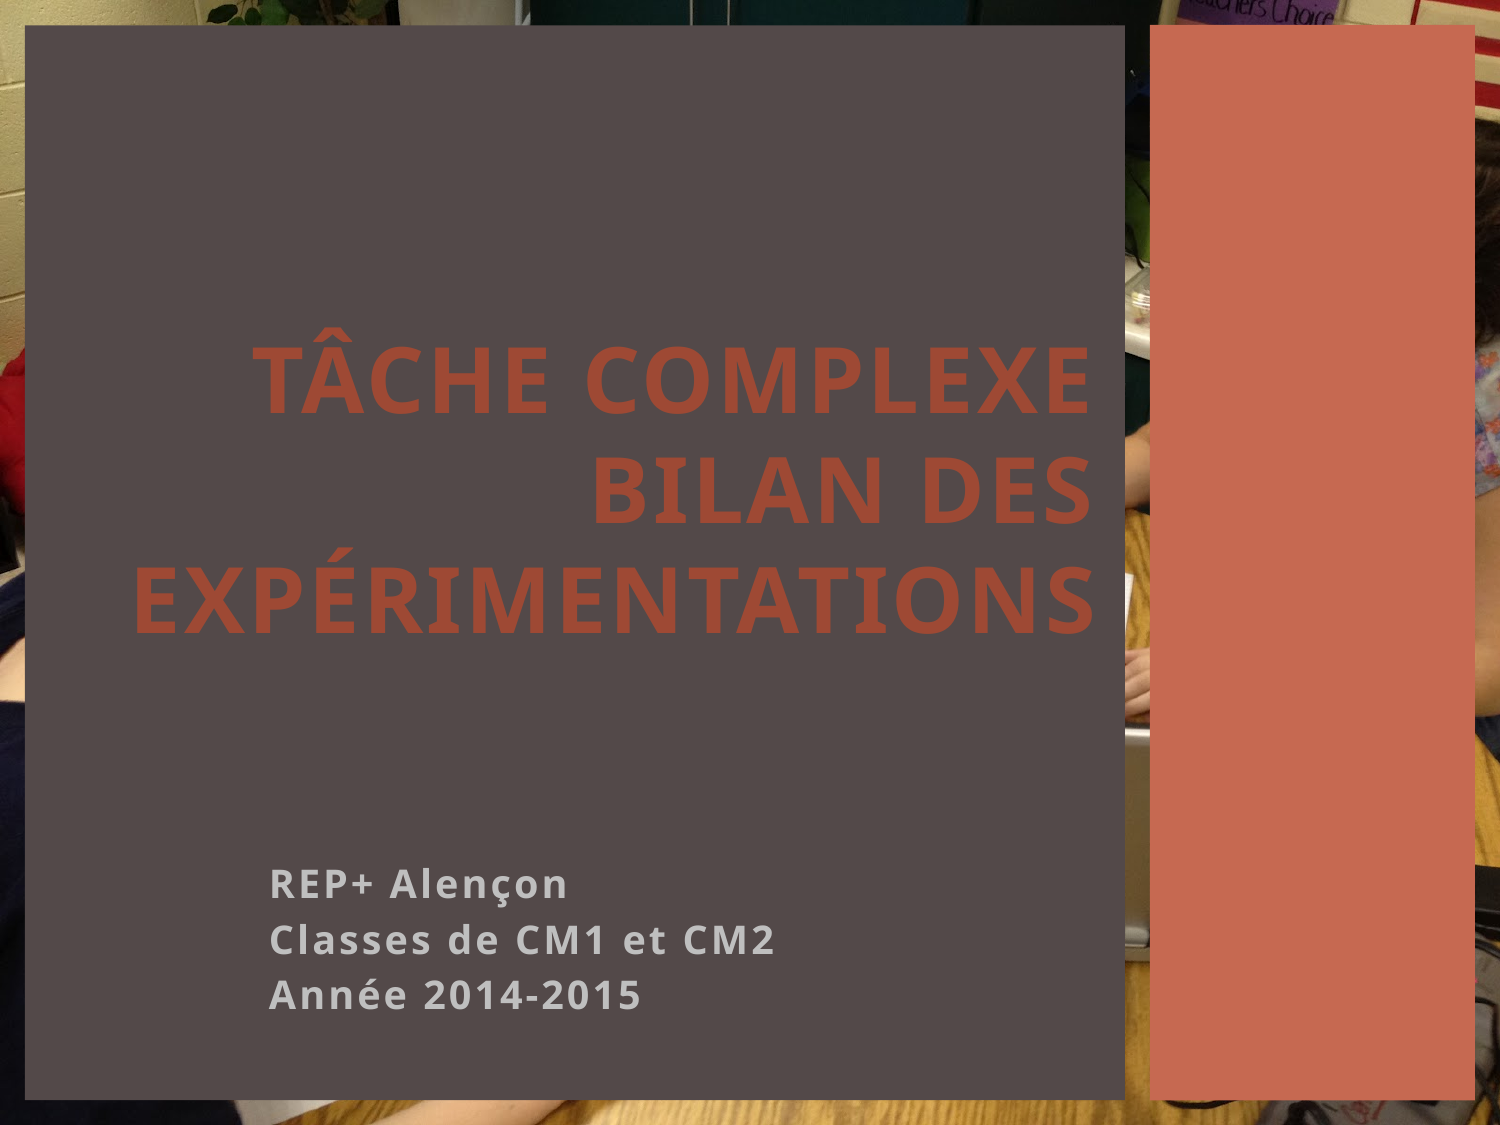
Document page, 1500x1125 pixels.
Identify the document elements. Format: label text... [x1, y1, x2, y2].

subtitle REP+ Alençon Classes de CM1 et CM2 Année 2014-2015 [253, 834, 1275, 1043]
picture [0, 0, 1500, 1125]
title Tâche complexe Bilan des expérimentations [75, 336, 1113, 637]
